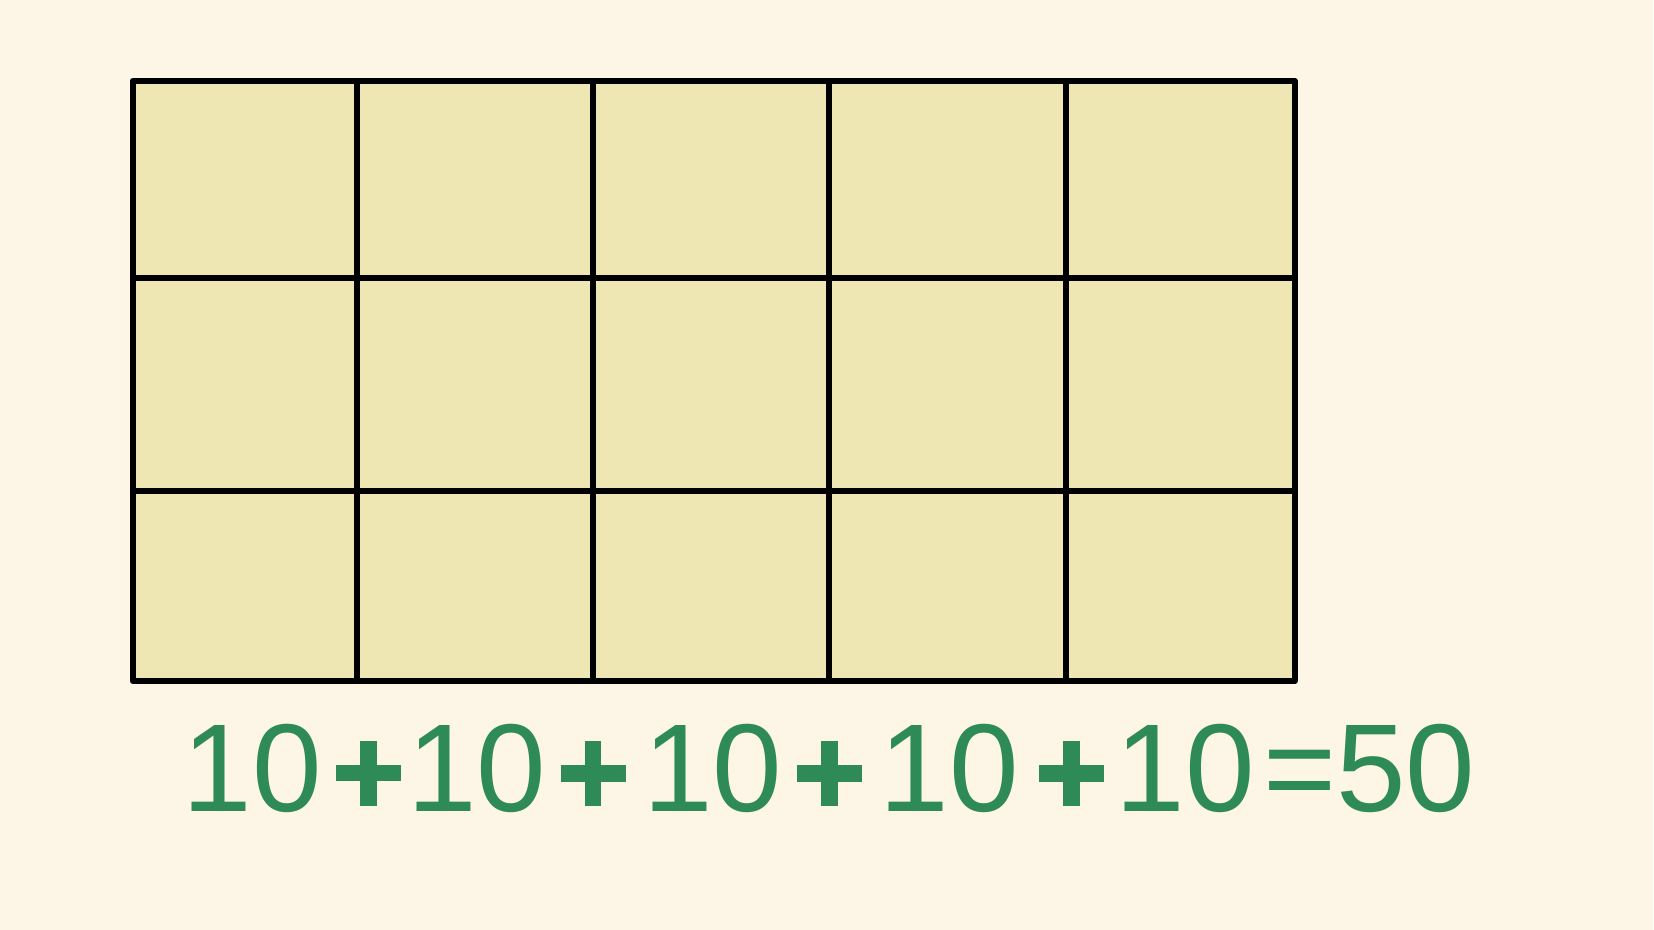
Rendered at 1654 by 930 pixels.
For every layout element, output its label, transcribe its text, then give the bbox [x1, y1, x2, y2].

text_box [132, 276, 354, 488]
text_box [360, 281, 590, 488]
text_box [596, 281, 826, 488]
text_box [797, 741, 862, 806]
text_box [1069, 80, 1295, 275]
text_box [132, 489, 354, 681]
text_box 10 [1101, 691, 1248, 846]
text_box 10 [168, 691, 337, 846]
text_box [360, 80, 595, 275]
text_box [596, 80, 831, 275]
text_box =50 [1248, 691, 1491, 846]
text_box [832, 281, 1063, 488]
text_box [132, 80, 359, 275]
text_box [561, 741, 626, 806]
text_box [1039, 741, 1104, 806]
text_box 10 [864, 691, 1034, 846]
text_box [1069, 494, 1295, 681]
text_box [832, 494, 1063, 681]
text_box [1069, 281, 1295, 488]
text_box 10 [628, 691, 798, 846]
text_box [336, 741, 401, 806]
text_box [832, 80, 1068, 275]
text_box [596, 494, 826, 681]
text_box [360, 494, 590, 681]
text_box 10 [392, 691, 562, 846]
